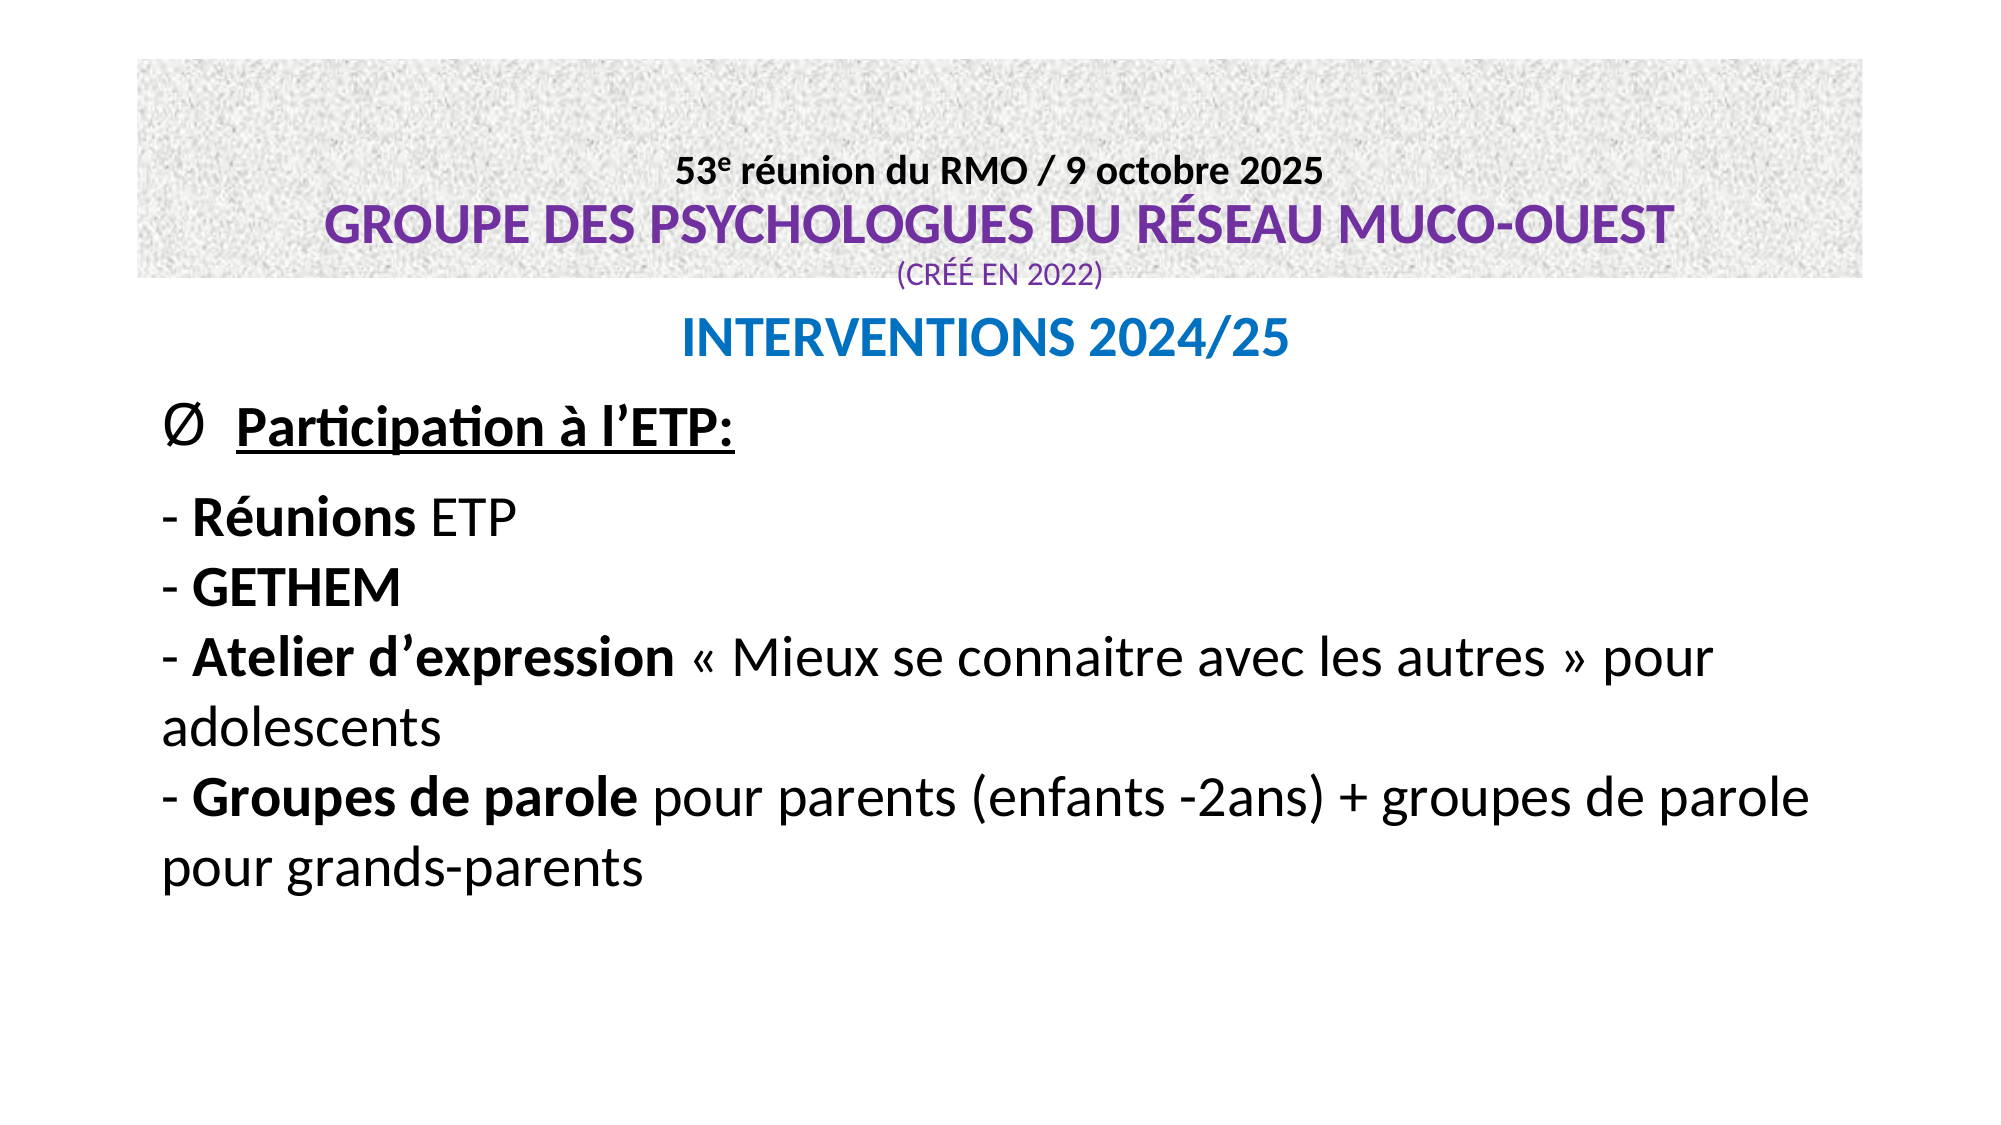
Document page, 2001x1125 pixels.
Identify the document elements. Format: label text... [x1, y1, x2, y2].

text_box Interventions 2024/25 Participation à l’ETP: - Réunions ETP - GETHEM - Atelier d’expression « Mieux se connaitre avec les autres » pour adolescents - Groupes de parole pour parents (enfants -2ans) + groupes de parole pour grands-parents [147, 291, 1859, 1066]
title 53e réunion du RMO / 9 octobre 2025 Groupe des psychologues du Réseau Muco-Ouest (créé en 2022) [137, 59, 1863, 278]
